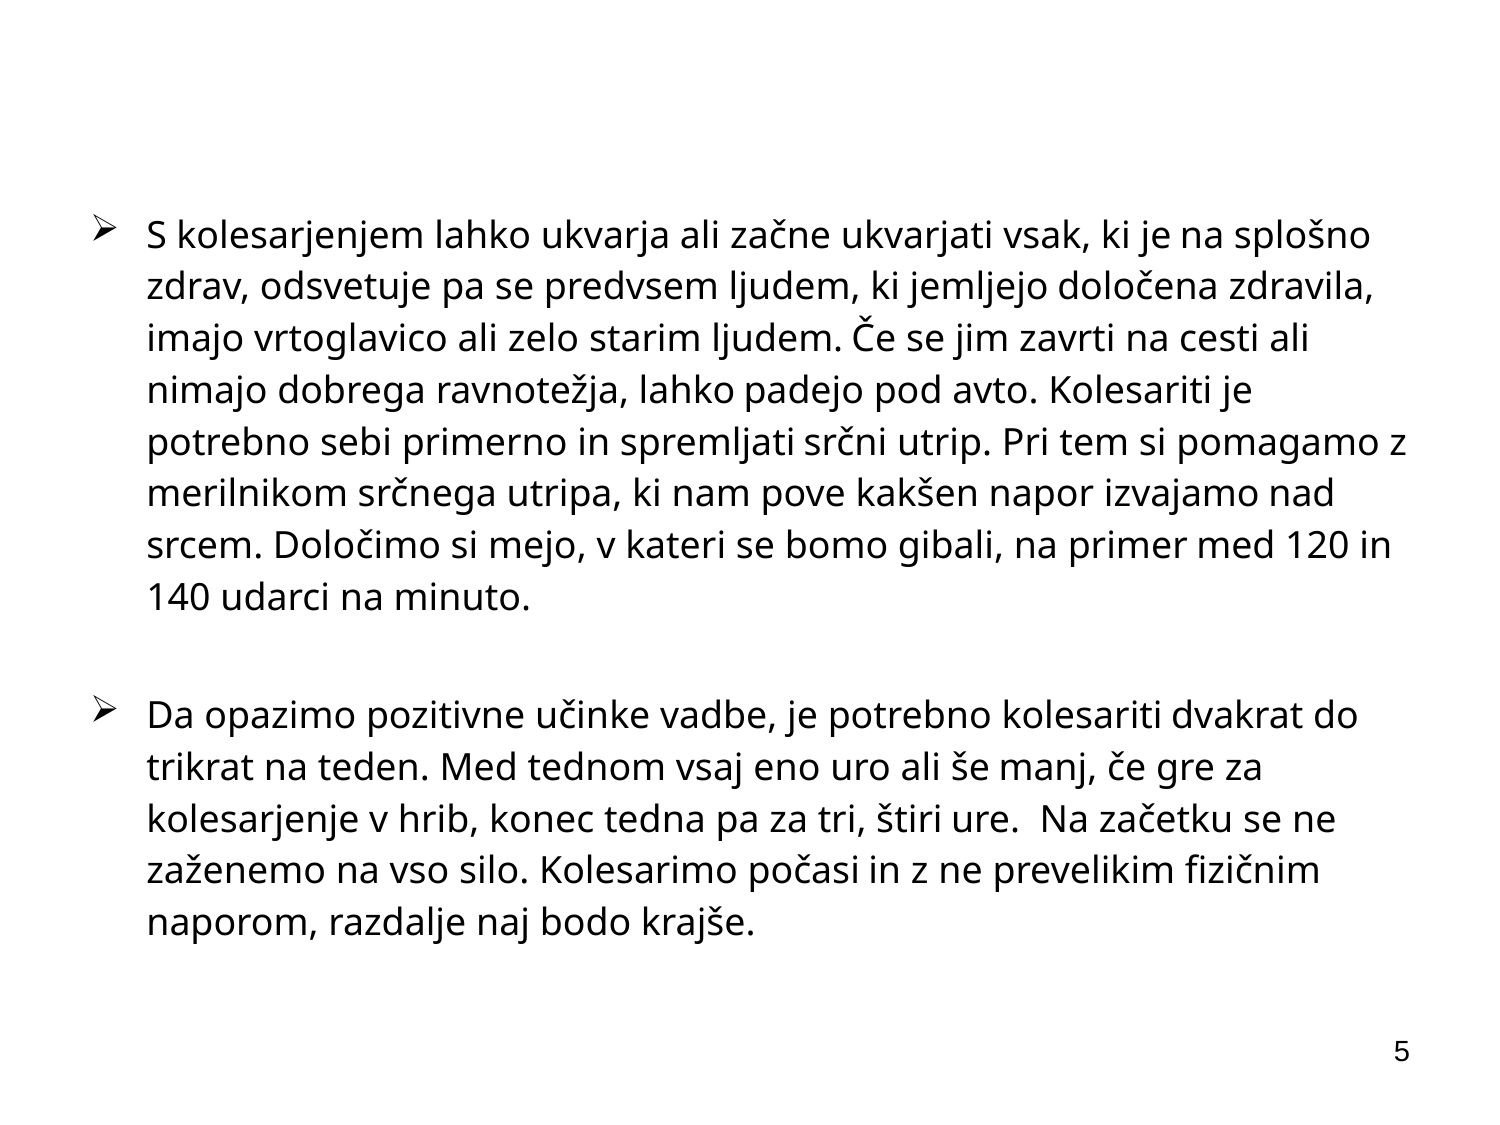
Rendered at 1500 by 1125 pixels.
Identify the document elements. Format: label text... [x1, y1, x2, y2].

slide_number <number> [1074, 1024, 1425, 1103]
list S kolesarjenjem lahko ukvarja ali začne ukvarjati vsak, ki je na splošno zdrav, odsvetuje pa se predvsem ljudem, ki jemljejo določena zdravila, imajo vrtoglavico ali zelo starim ljudem. Če se jim zavrti na cesti ali nimajo dobrega ravnotežja, lahko padejo pod avto. Kolesariti je potrebno sebi primerno in spremljati srčni utrip. Pri tem si pomagamo z merilnikom srčnega utripa, ki nam pove kakšen napor izvajamo nad srcem. Določimo si mejo, v kateri se bomo gibali, na primer med 120 in 140 udarci na minuto. Da opazimo pozitivne učinke vadbe, je potrebno kolesariti dvakrat do trikrat na teden. Med tednom vsaj eno uro ali še manj, če gre za kolesarjenje v hrib, konec tedna pa za tri, štiri ure. Na začetku se ne zaženemo na vso silo. Kolesarimo počasi in z ne prevelikim fizičnim naporom, razdalje naj bodo krajše. [75, 196, 1425, 1005]
